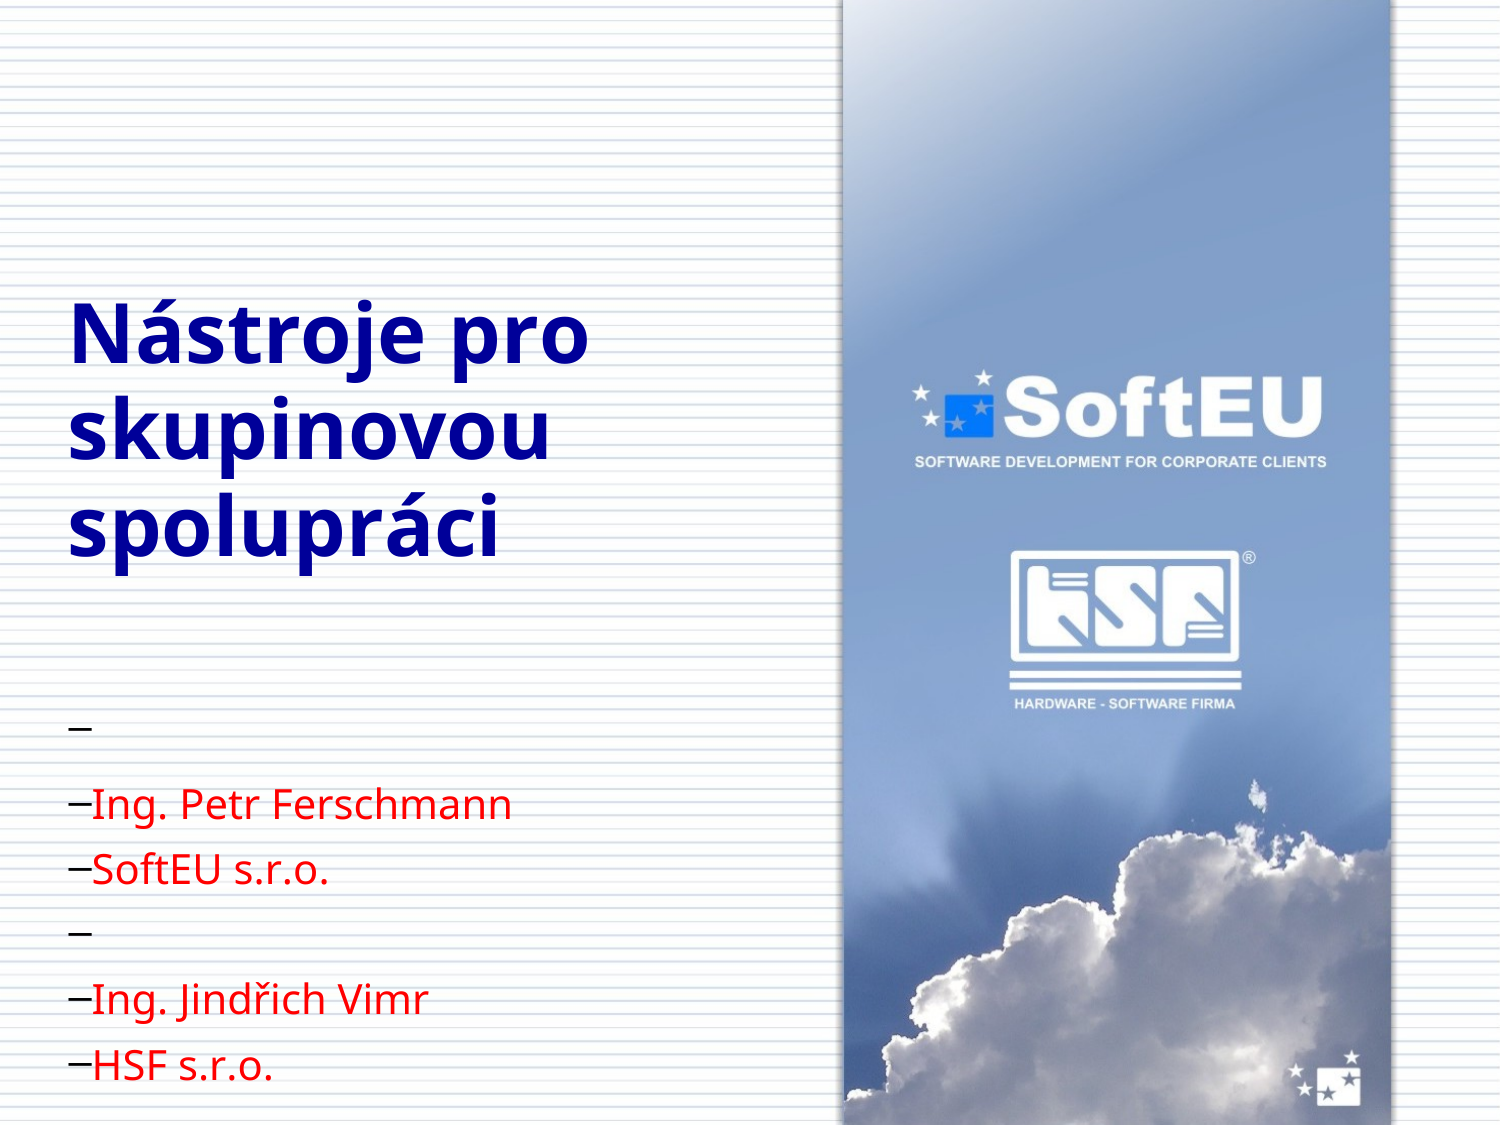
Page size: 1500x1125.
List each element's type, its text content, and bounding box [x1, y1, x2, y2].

picture [0, 0, 1500, 1125]
title Nástroje pro skupinovou spolupráci [67, 201, 837, 661]
subtitle Ing. Petr Ferschmann SoftEU s.r.o. Ing. Jindřich Vimr HSF s.r.o. [68, 687, 743, 1090]
